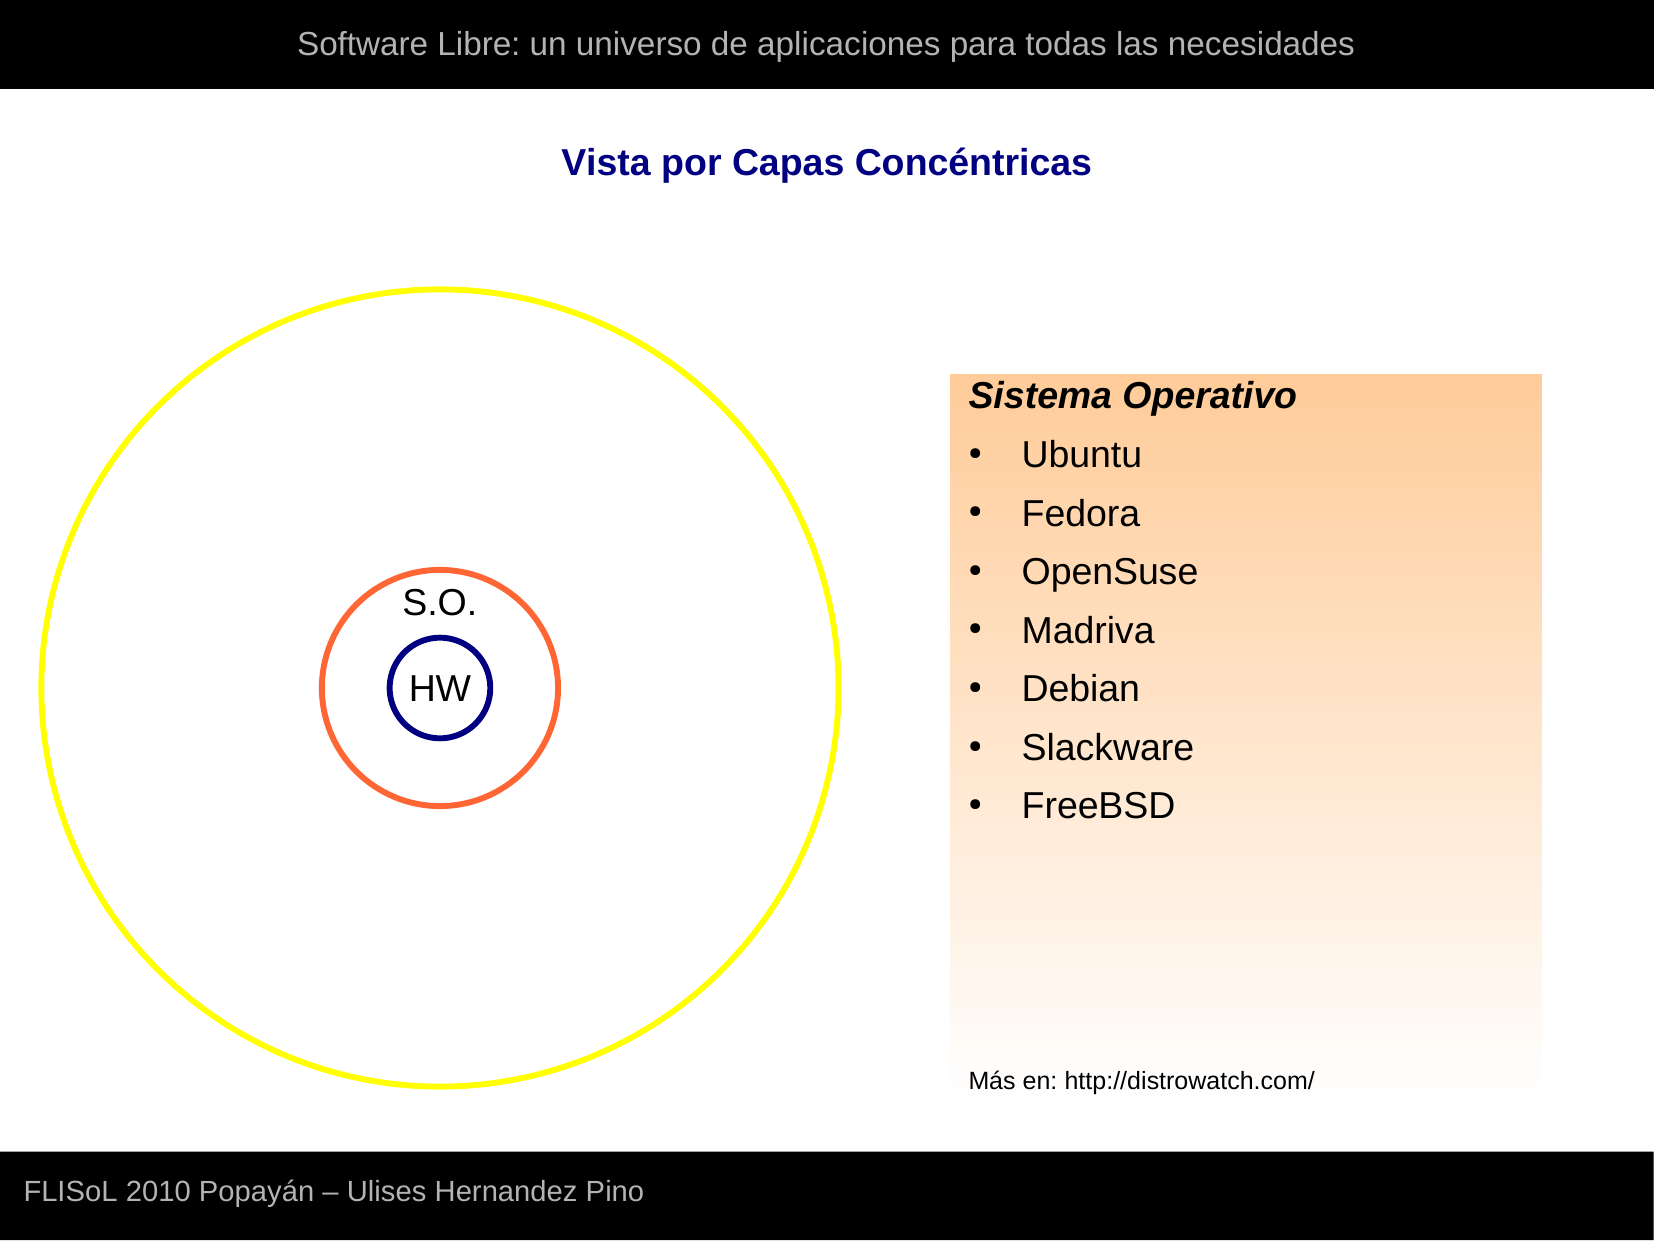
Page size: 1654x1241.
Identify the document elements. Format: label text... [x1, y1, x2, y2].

text_box S.O. [321, 569, 559, 807]
title Vista por Capas Concéntricas [82, 118, 1571, 207]
text_box HW [389, 637, 491, 739]
list Sistema Operativo Ubuntu Fedora OpenSuse Madriva Debian Slackware FreeBSD Más en: http://distrowatch.com/ [950, 374, 1542, 1096]
